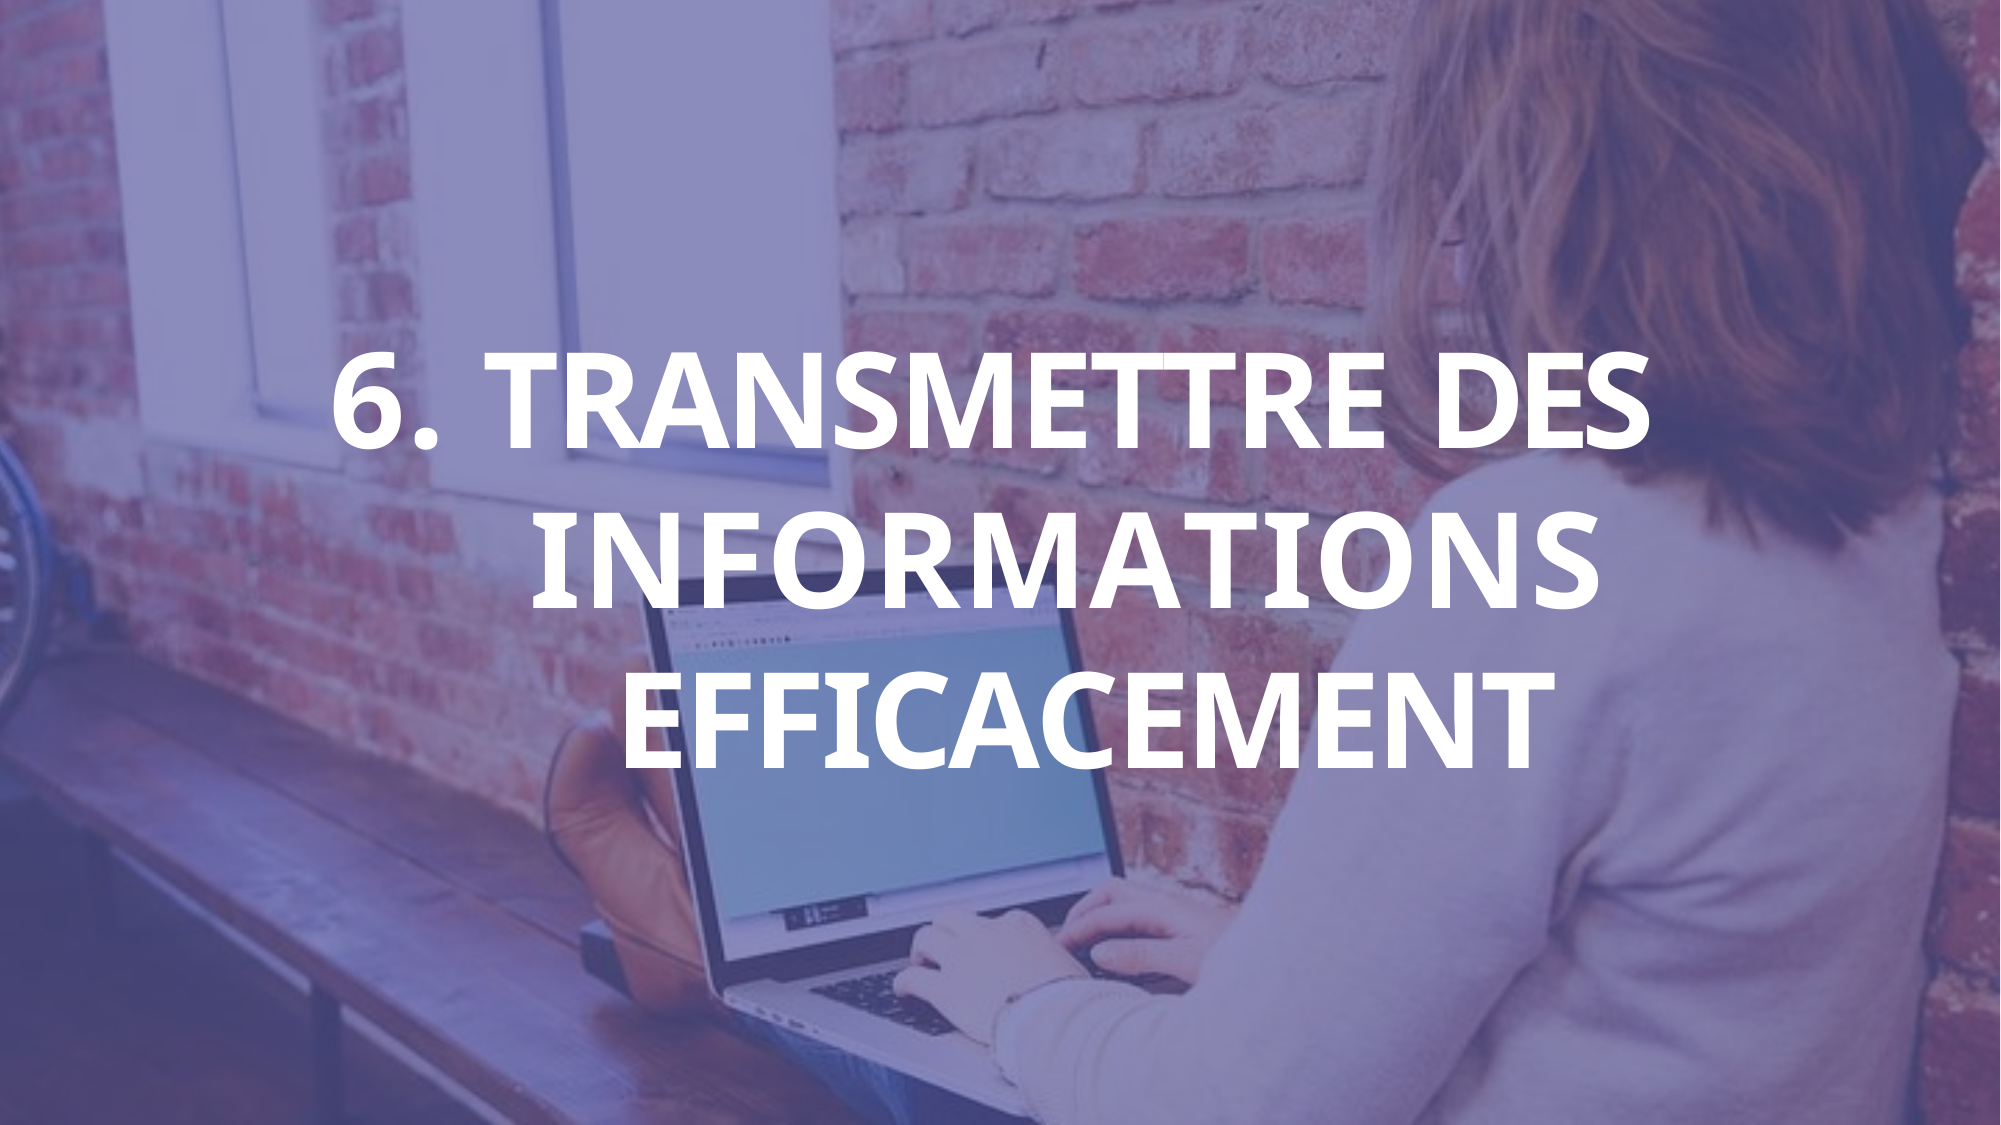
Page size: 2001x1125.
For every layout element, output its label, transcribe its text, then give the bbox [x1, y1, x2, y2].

title 6. TRANSMETTRE DES INFORMATIONS EFFICACEMENT [304, 313, 1697, 801]
text_box [0, 0, 2000, 1125]
